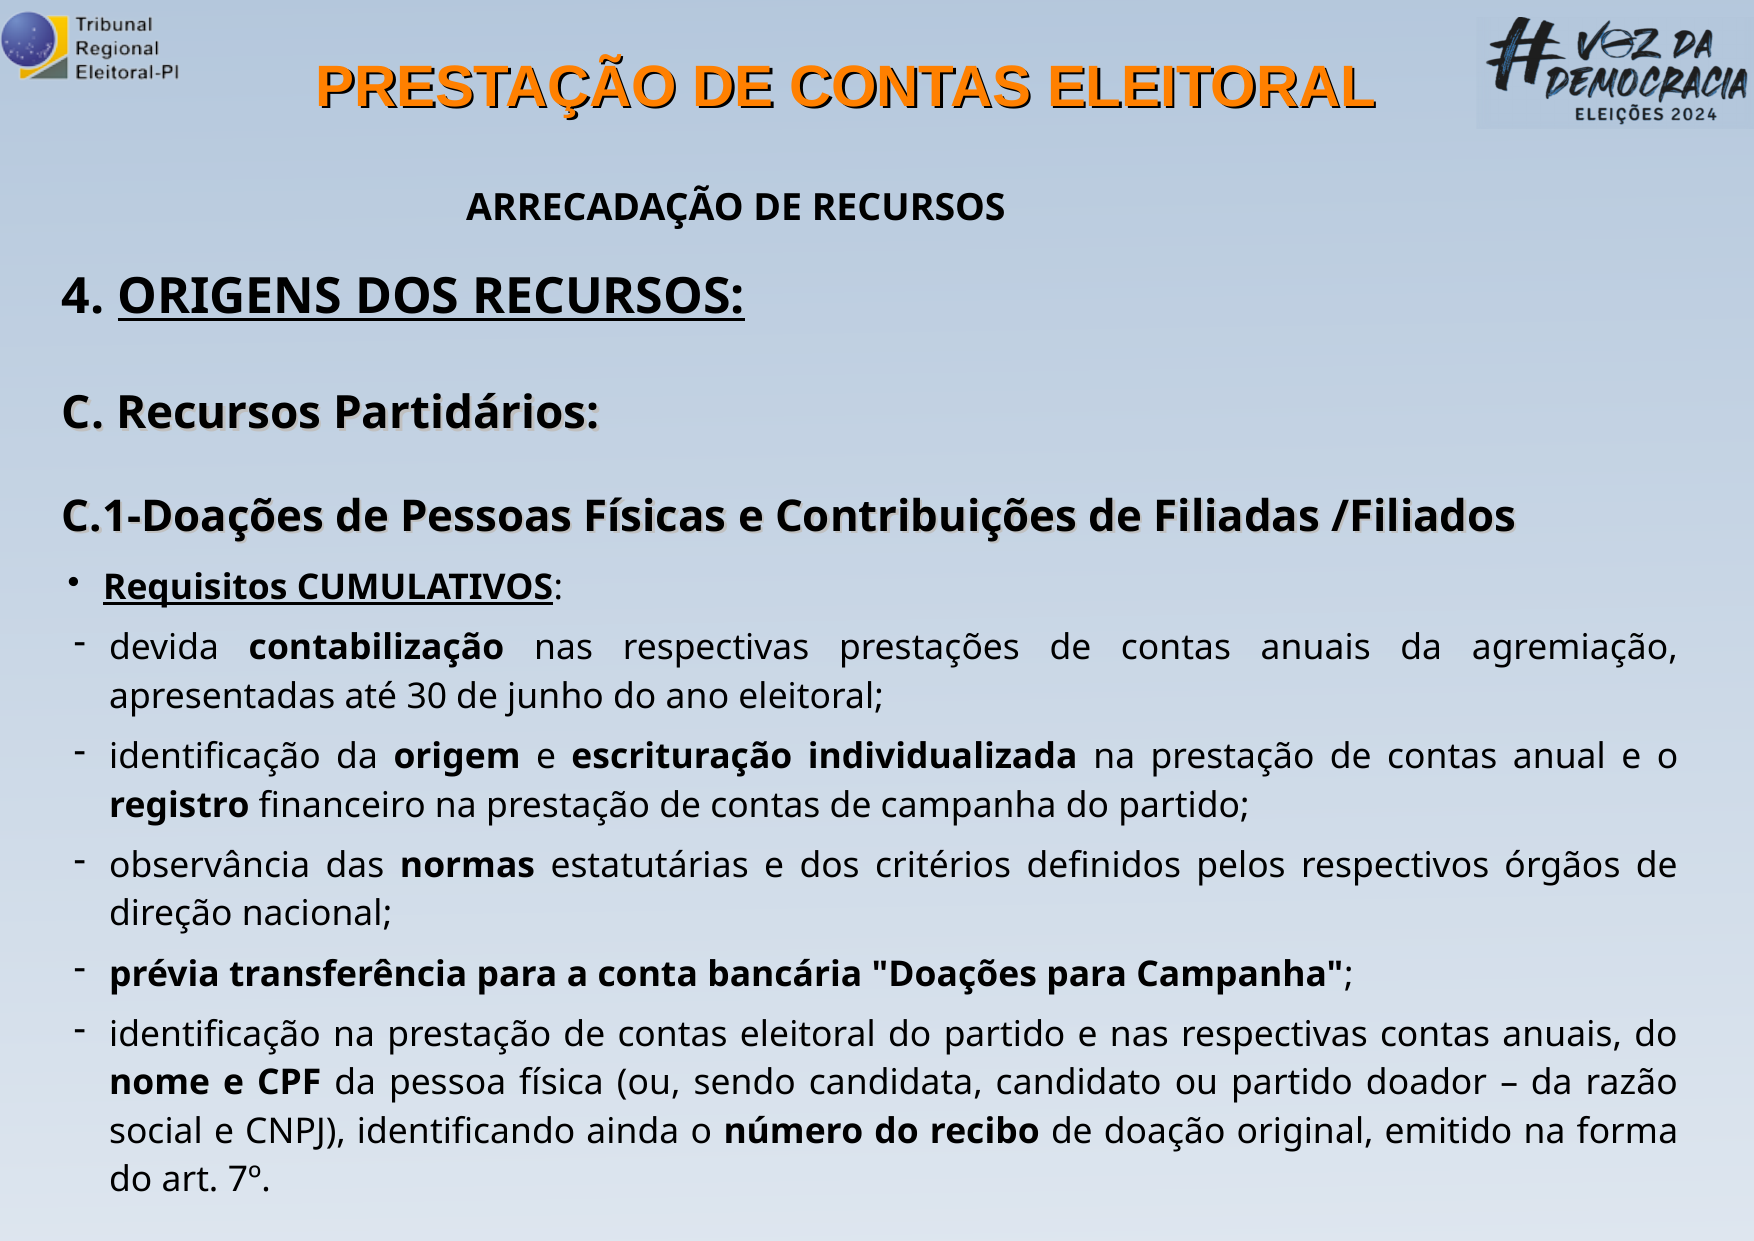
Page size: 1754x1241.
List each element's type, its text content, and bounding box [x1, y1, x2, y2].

subtitle ORIGENS DOS RECURSOS: C. Recursos Partidários: Doações de Pessoas Físicas e Contribuições de Filiadas /Filiados Requisitos CUMULATIVOS: devida contabilização nas respectivas prestações de contas anuais da agremiação, apresentadas até 30 de junho do ano eleitoral; identificação da origem e escrituração individualizada na prestação de contas anual e o registro financeiro na prestação de contas de campanha do partido; observância das normas estatutárias e dos critérios definidos pelos respectivos órgãos de direção nacional; prévia transferência para a conta bancária "Doações para Campanha"; identificação na prestação de contas eleitoral do partido e nas respectivas contas anuais, do nome e CPF da pessoa física (ou, sendo candidata, candidato ou partido doador – da razão social e CNPJ), identificando ainda o número do recibo de doação original, emitido na forma do art. 7º. [61, 260, 1685, 1168]
title PRESTAÇÃO DE CONTAS ELEITORAL [138, 53, 1554, 196]
picture [0, 11, 195, 87]
text_box ARRECADAÇÃO DE RECURSOS [451, 173, 1206, 240]
